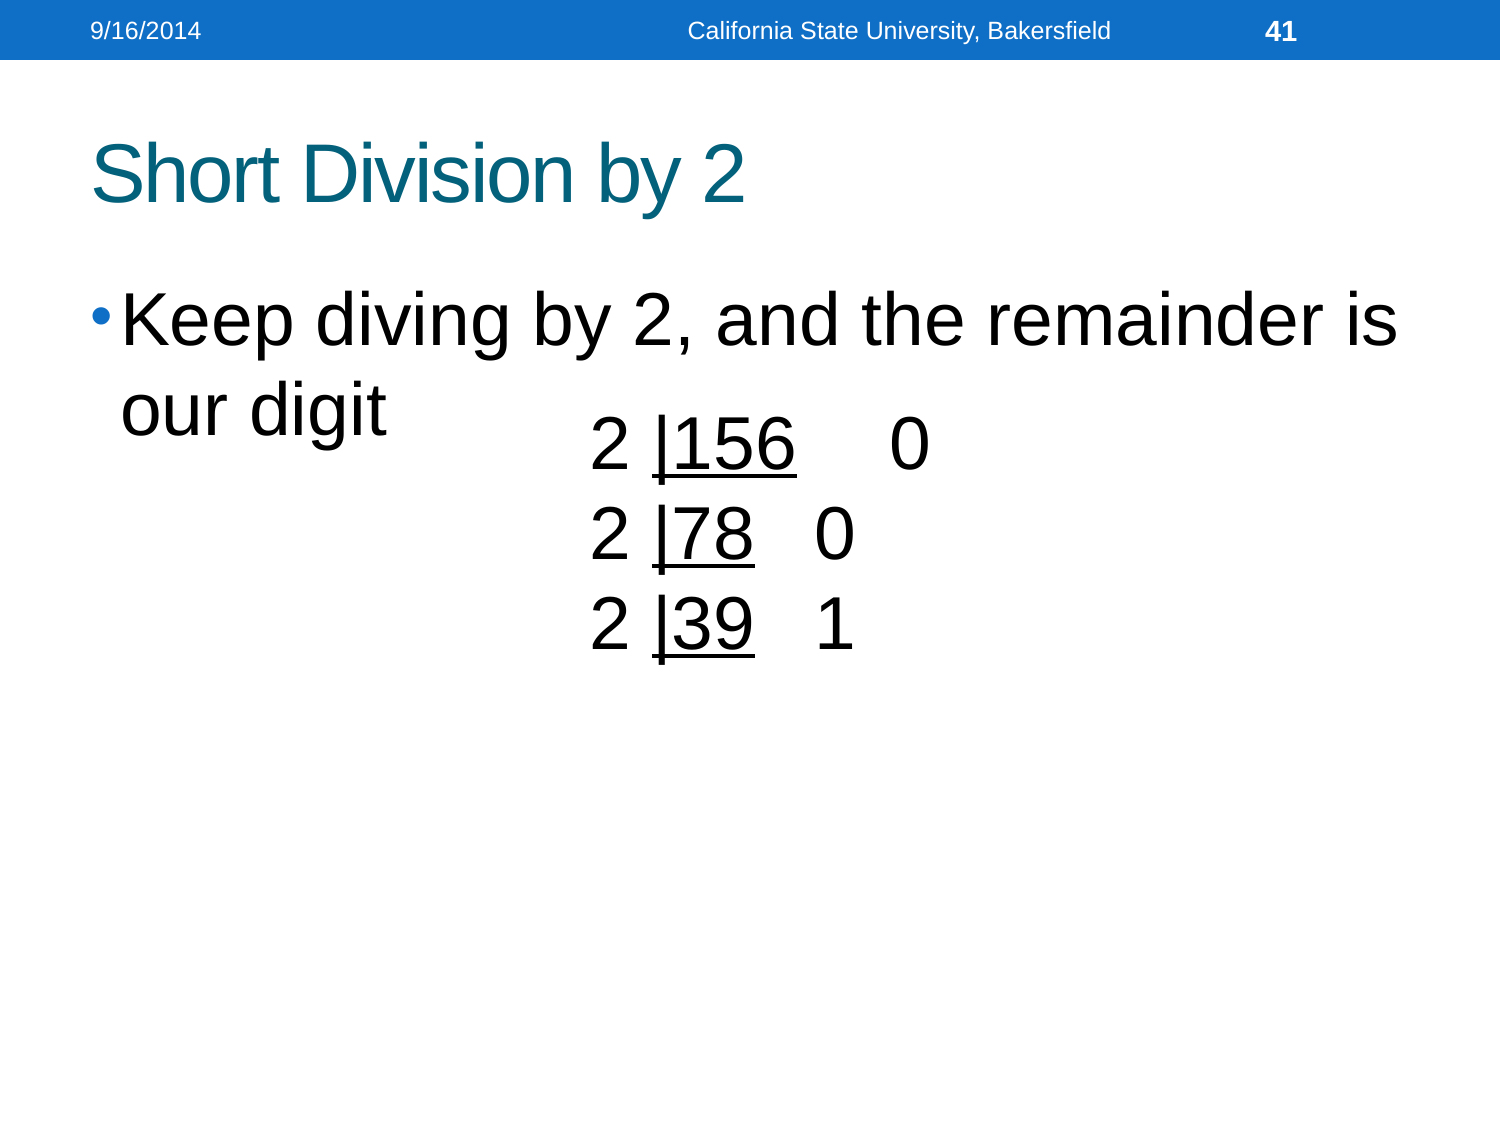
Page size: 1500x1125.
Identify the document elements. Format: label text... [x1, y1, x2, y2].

list Keep diving by 2, and the remainder is our digit [75, 262, 1425, 1063]
footer California State University, Bakersfield [562, 3, 1238, 57]
title Short Division by 2 [75, 87, 1425, 250]
slide_number 9/16/2014 [75, 3, 550, 57]
text_box 2 |156 0 2 |78 0 2 |39 1 [574, 387, 963, 673]
slide_number <number> [1250, 3, 1425, 57]
